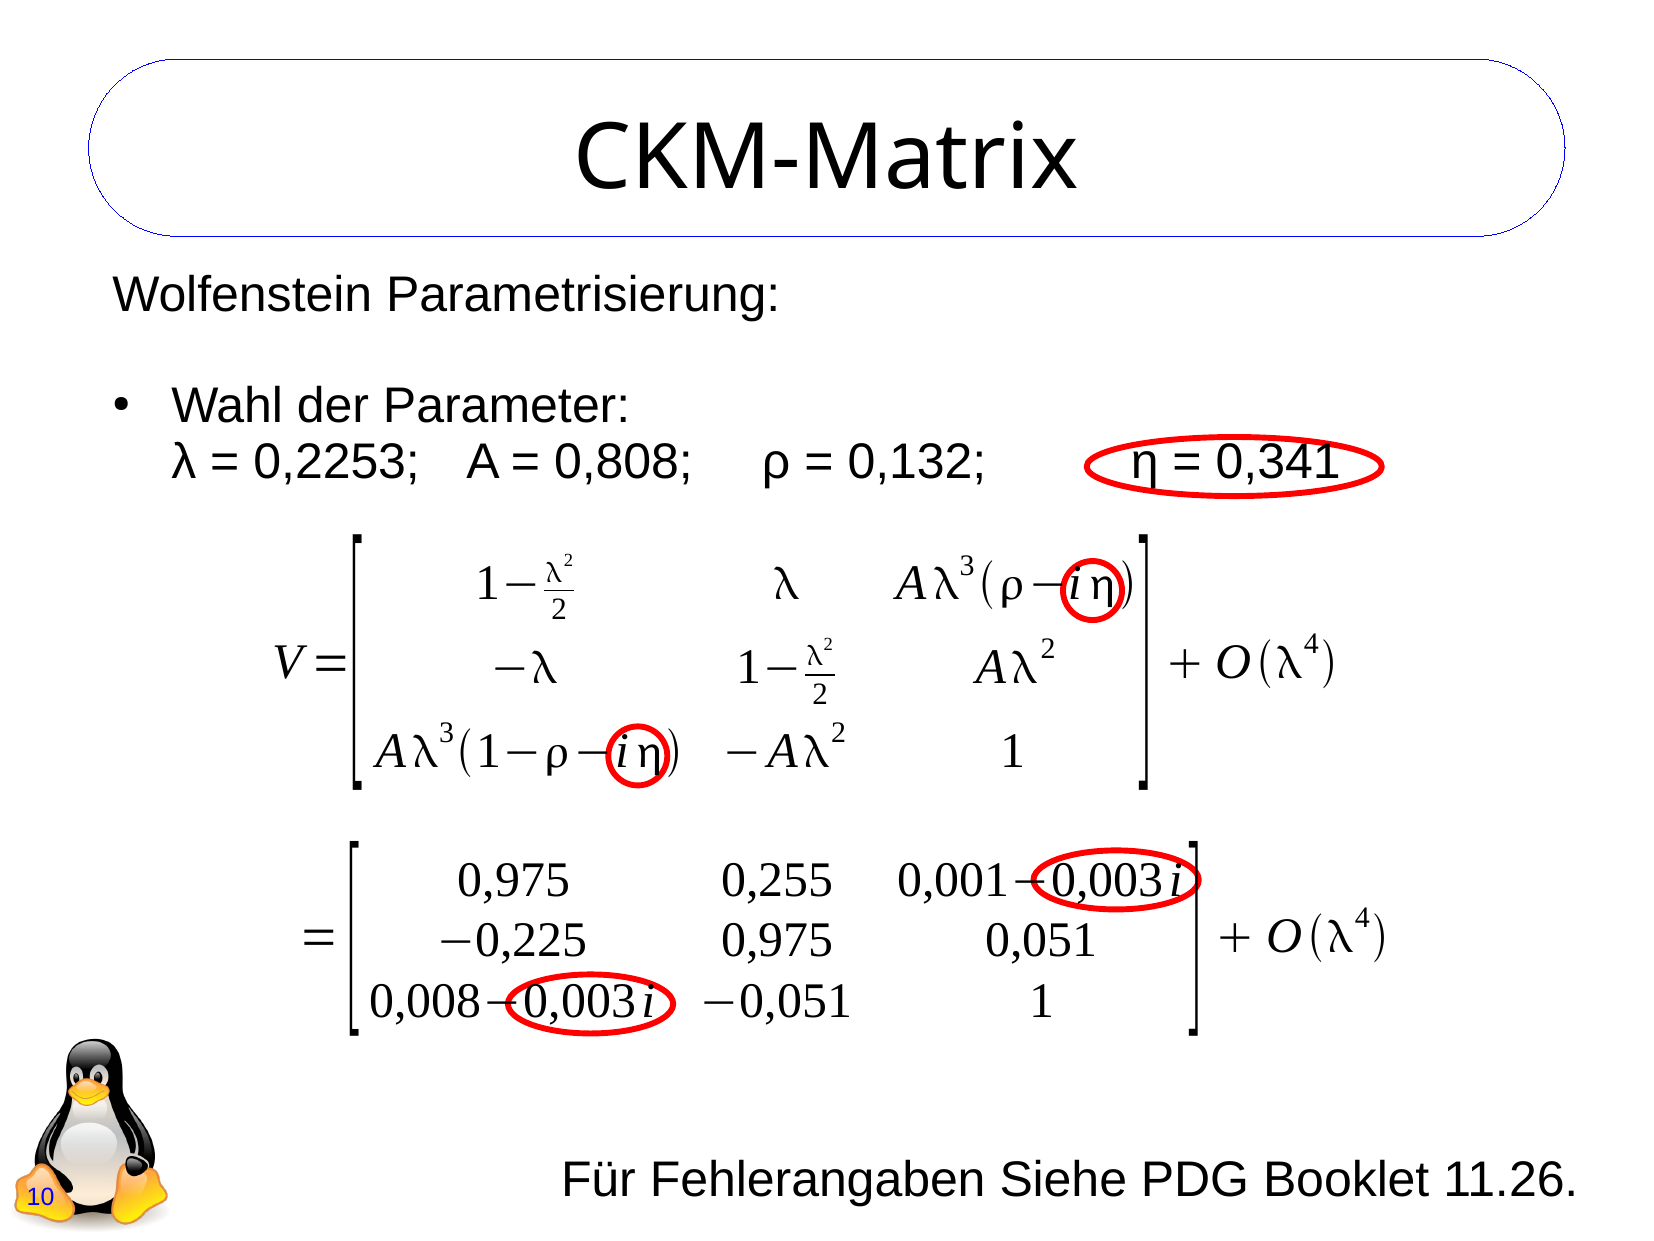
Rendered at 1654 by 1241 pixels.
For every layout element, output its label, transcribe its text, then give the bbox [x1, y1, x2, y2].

chart [286, 837, 1394, 1038]
text_box Wolfenstein Parametrisierung: Wahl der Parameter: λ = 0,2253; A = 0,808; ρ = 0,132; η = 0,341 [112, 265, 1447, 502]
picture [2, 1030, 178, 1241]
title CKM-Matrix [82, 56, 1571, 250]
text_box Für Fehlerangaben Siehe PDG Booklet 11.26. [561, 1151, 1601, 1211]
chart [265, 531, 1344, 792]
